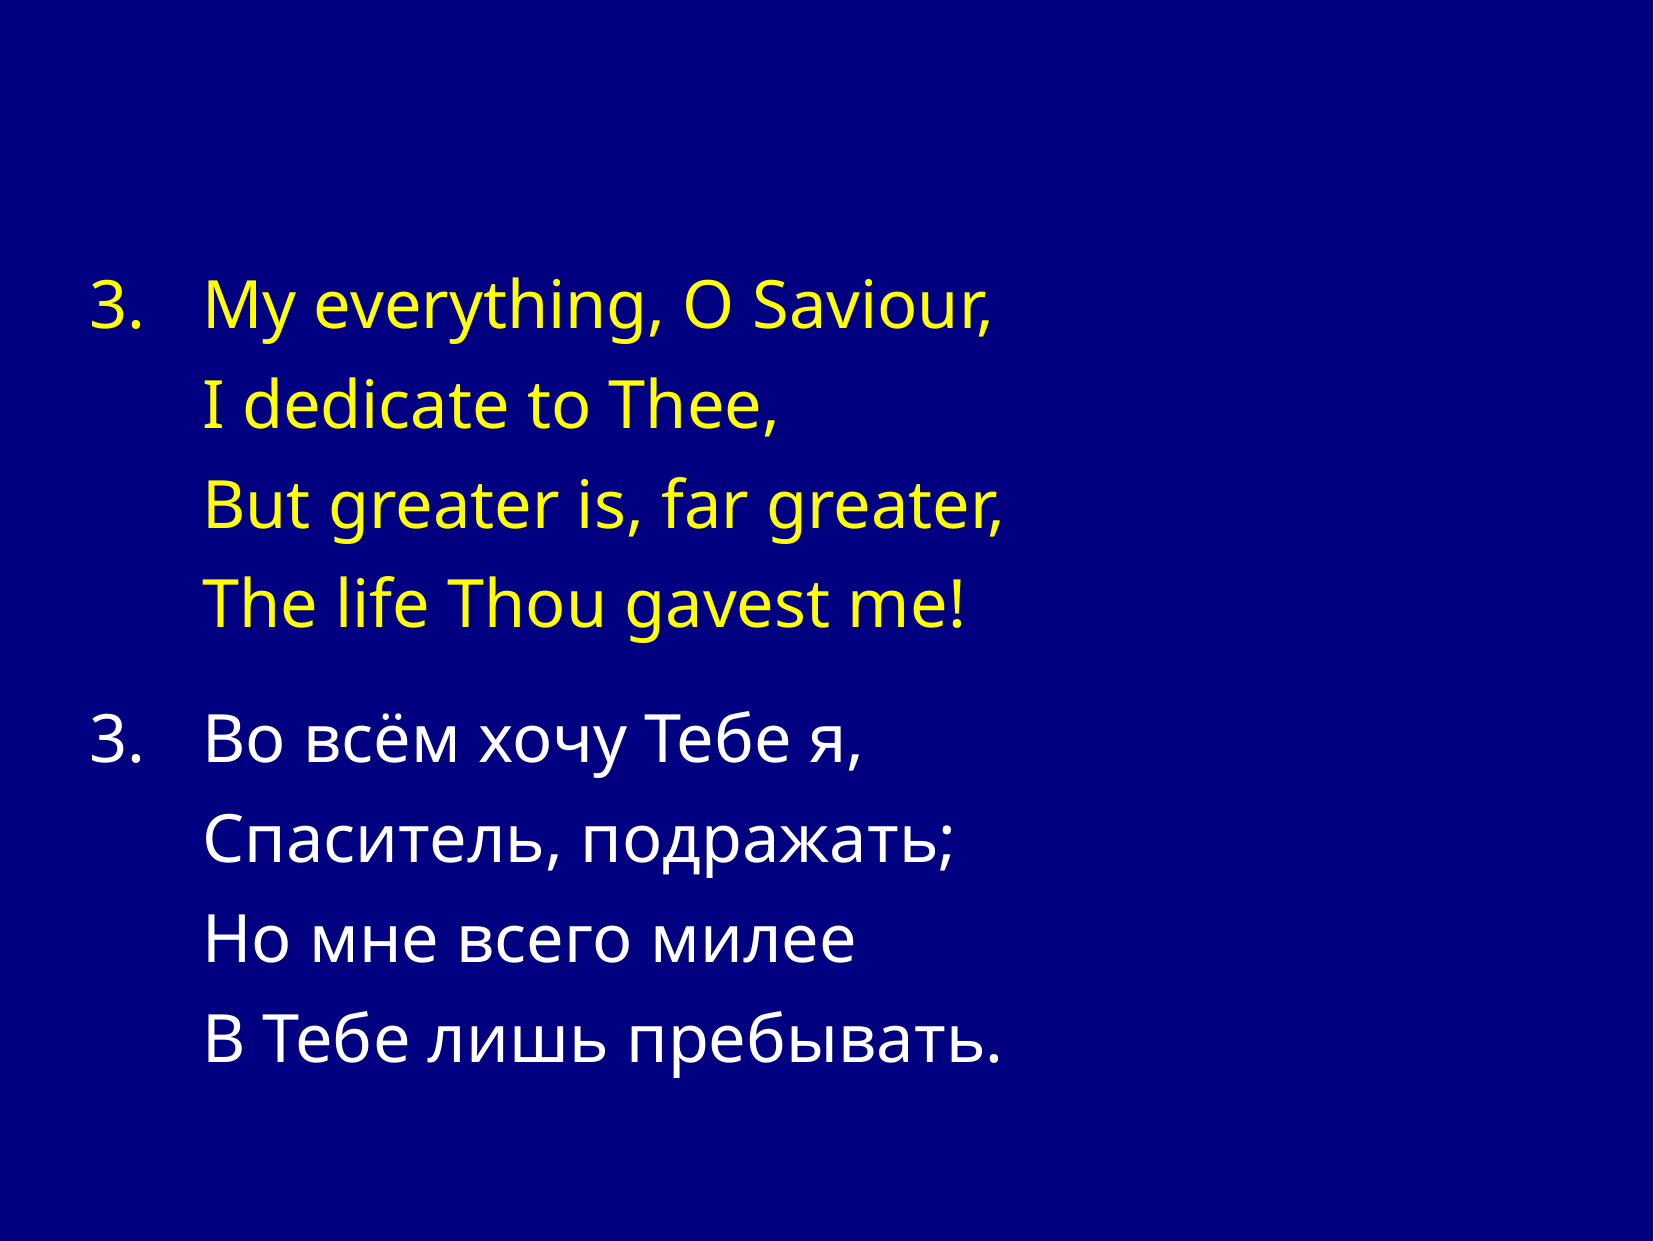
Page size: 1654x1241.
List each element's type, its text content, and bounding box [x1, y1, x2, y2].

text_box 3. My everything, O Saviour, I dedicate to Thee, But greater is, far greater, The life Thou gavest me! [75, 150, 1576, 638]
text_box 3. Во всём хочу Тебе я, Спаситель, подражать; Но мне всего милее В Тебе лишь пребывать. [75, 675, 1576, 1163]
